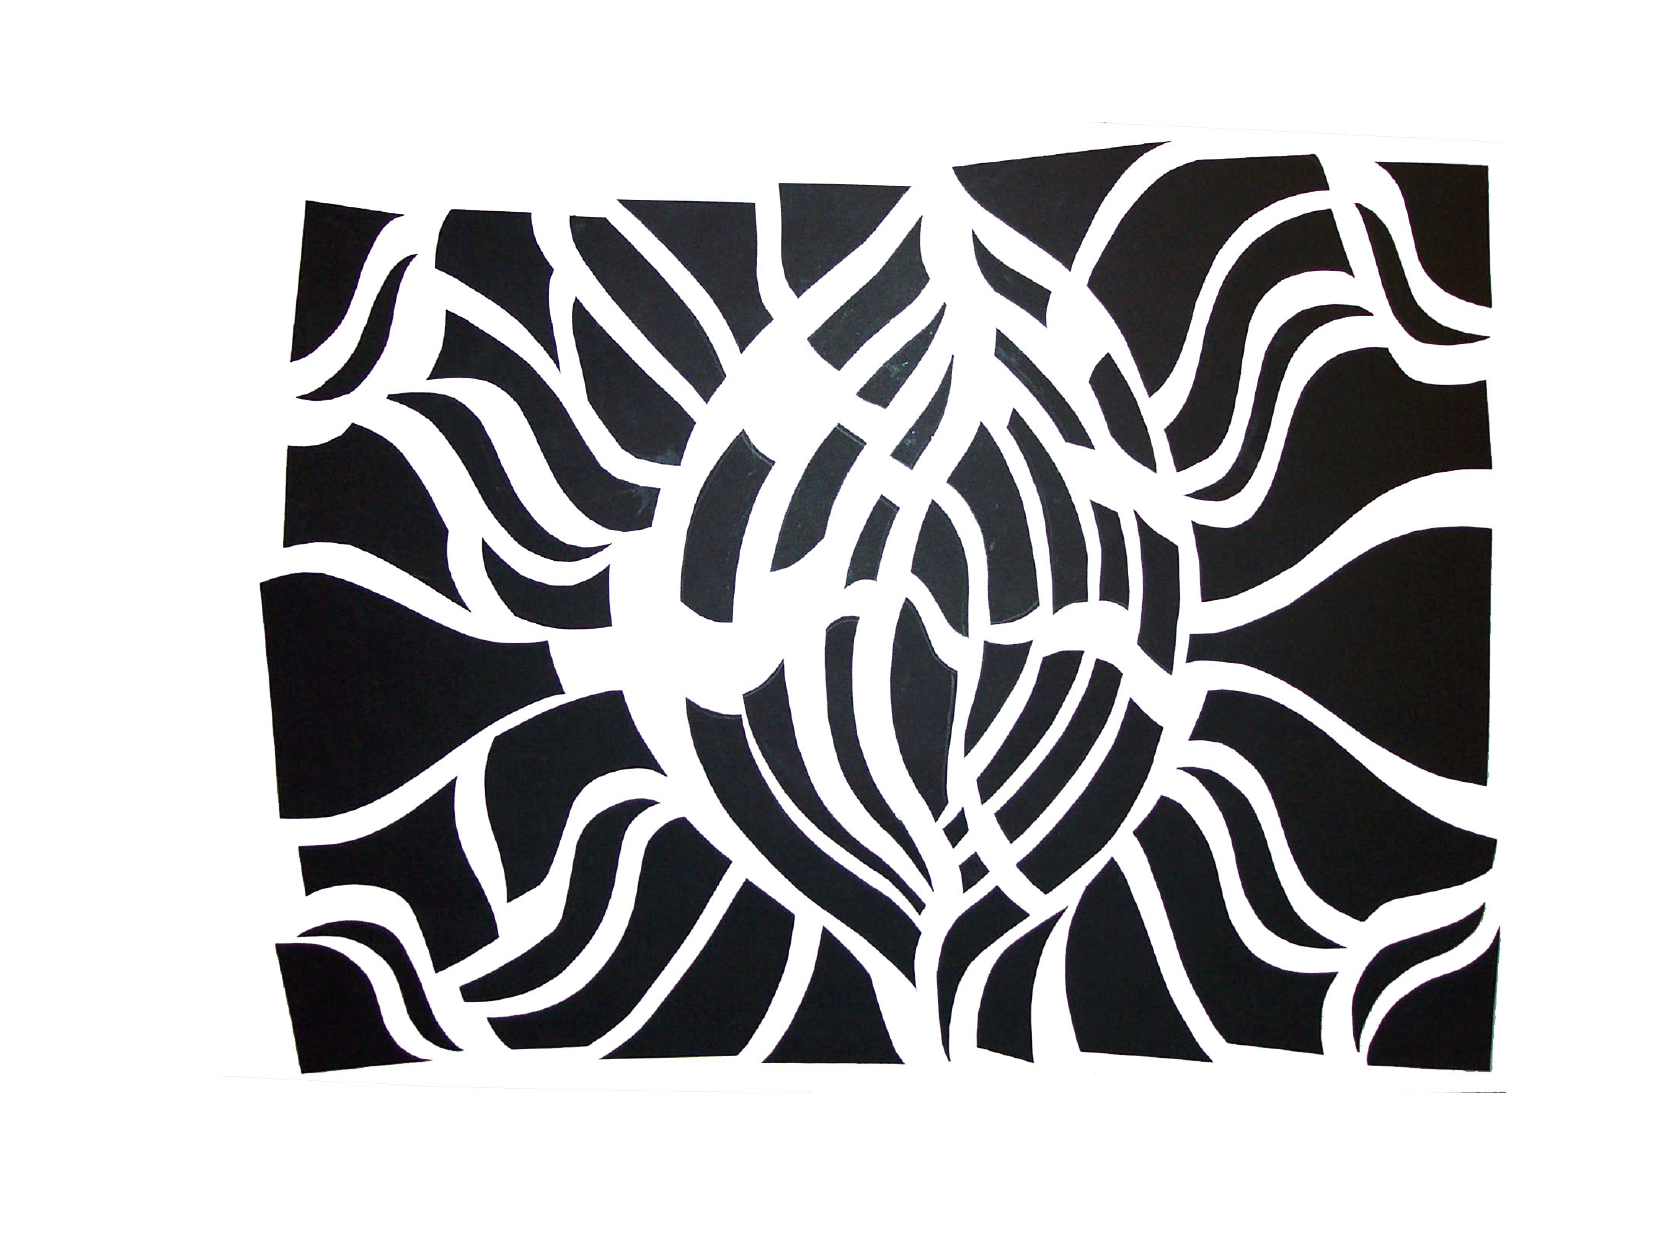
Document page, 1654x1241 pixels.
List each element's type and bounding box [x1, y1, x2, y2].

picture [217, 122, 1506, 1093]
